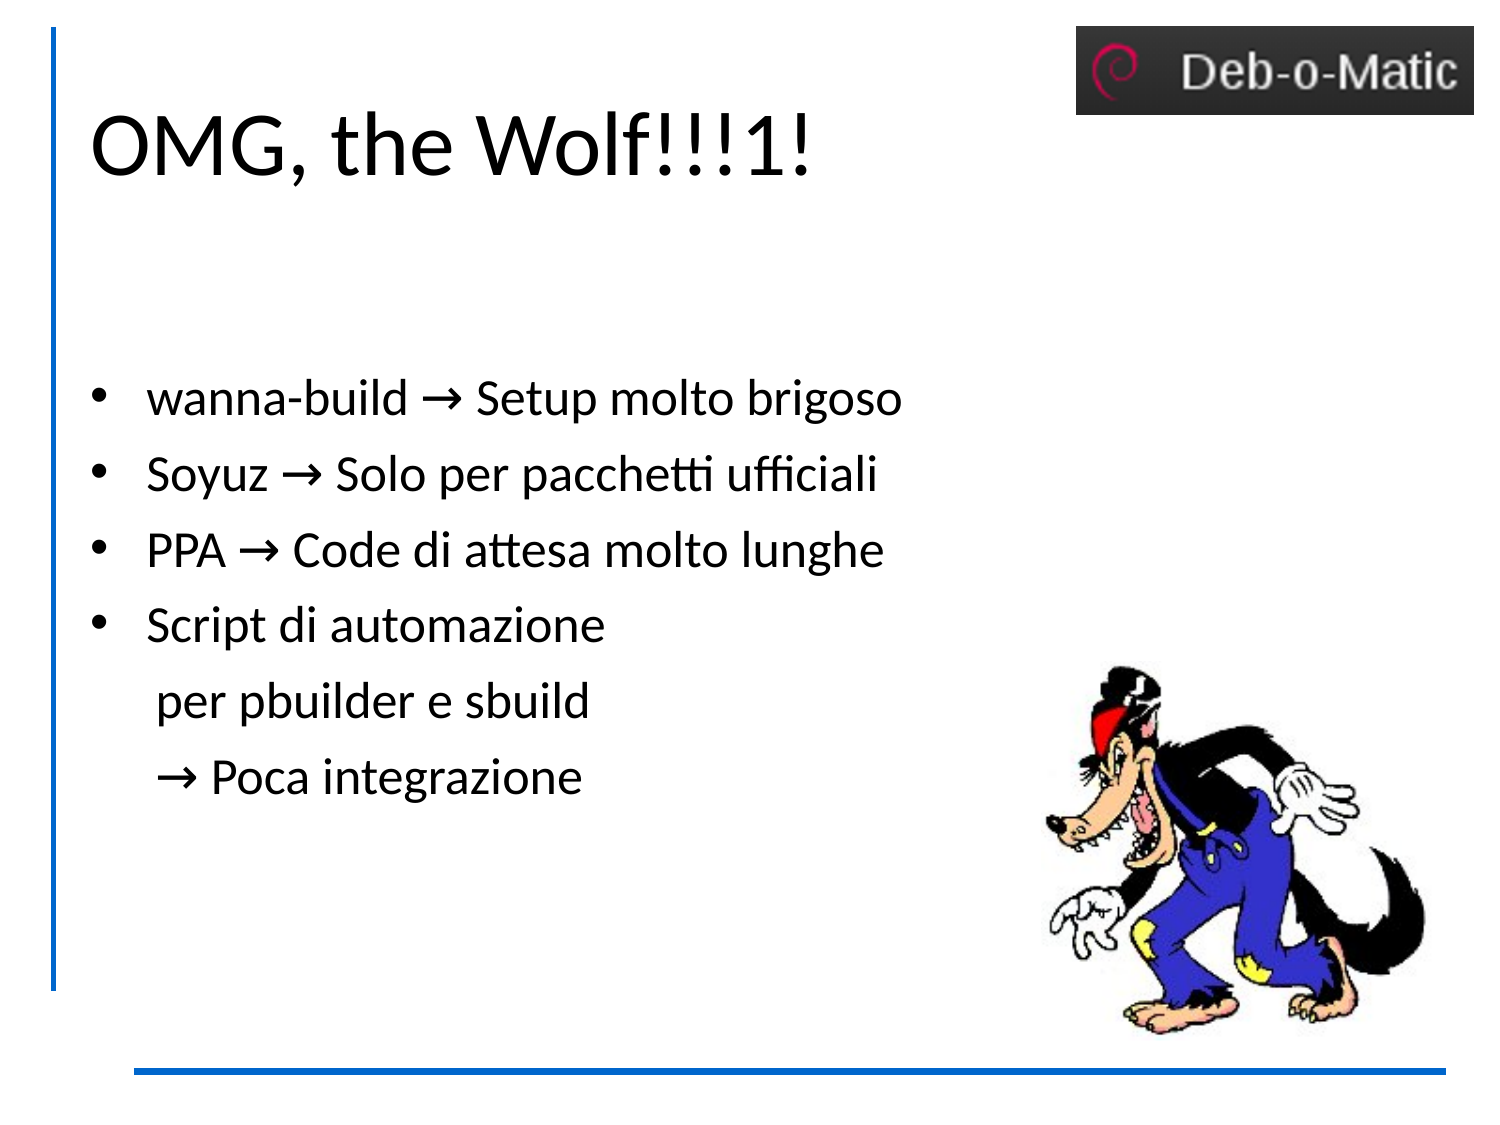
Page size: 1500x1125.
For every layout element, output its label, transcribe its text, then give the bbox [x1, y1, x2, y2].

picture [1041, 661, 1441, 1052]
title OMG, the Wolf!!!1! [75, 45, 1425, 233]
list wanna-build → Setup molto brigoso Soyuz → Solo per pacchetti ufficiali PPA → Code di attesa molto lunghe Script di automazione per pbuilder e sbuild → Poca integrazione [75, 262, 1425, 1005]
picture [1076, 26, 1474, 115]
